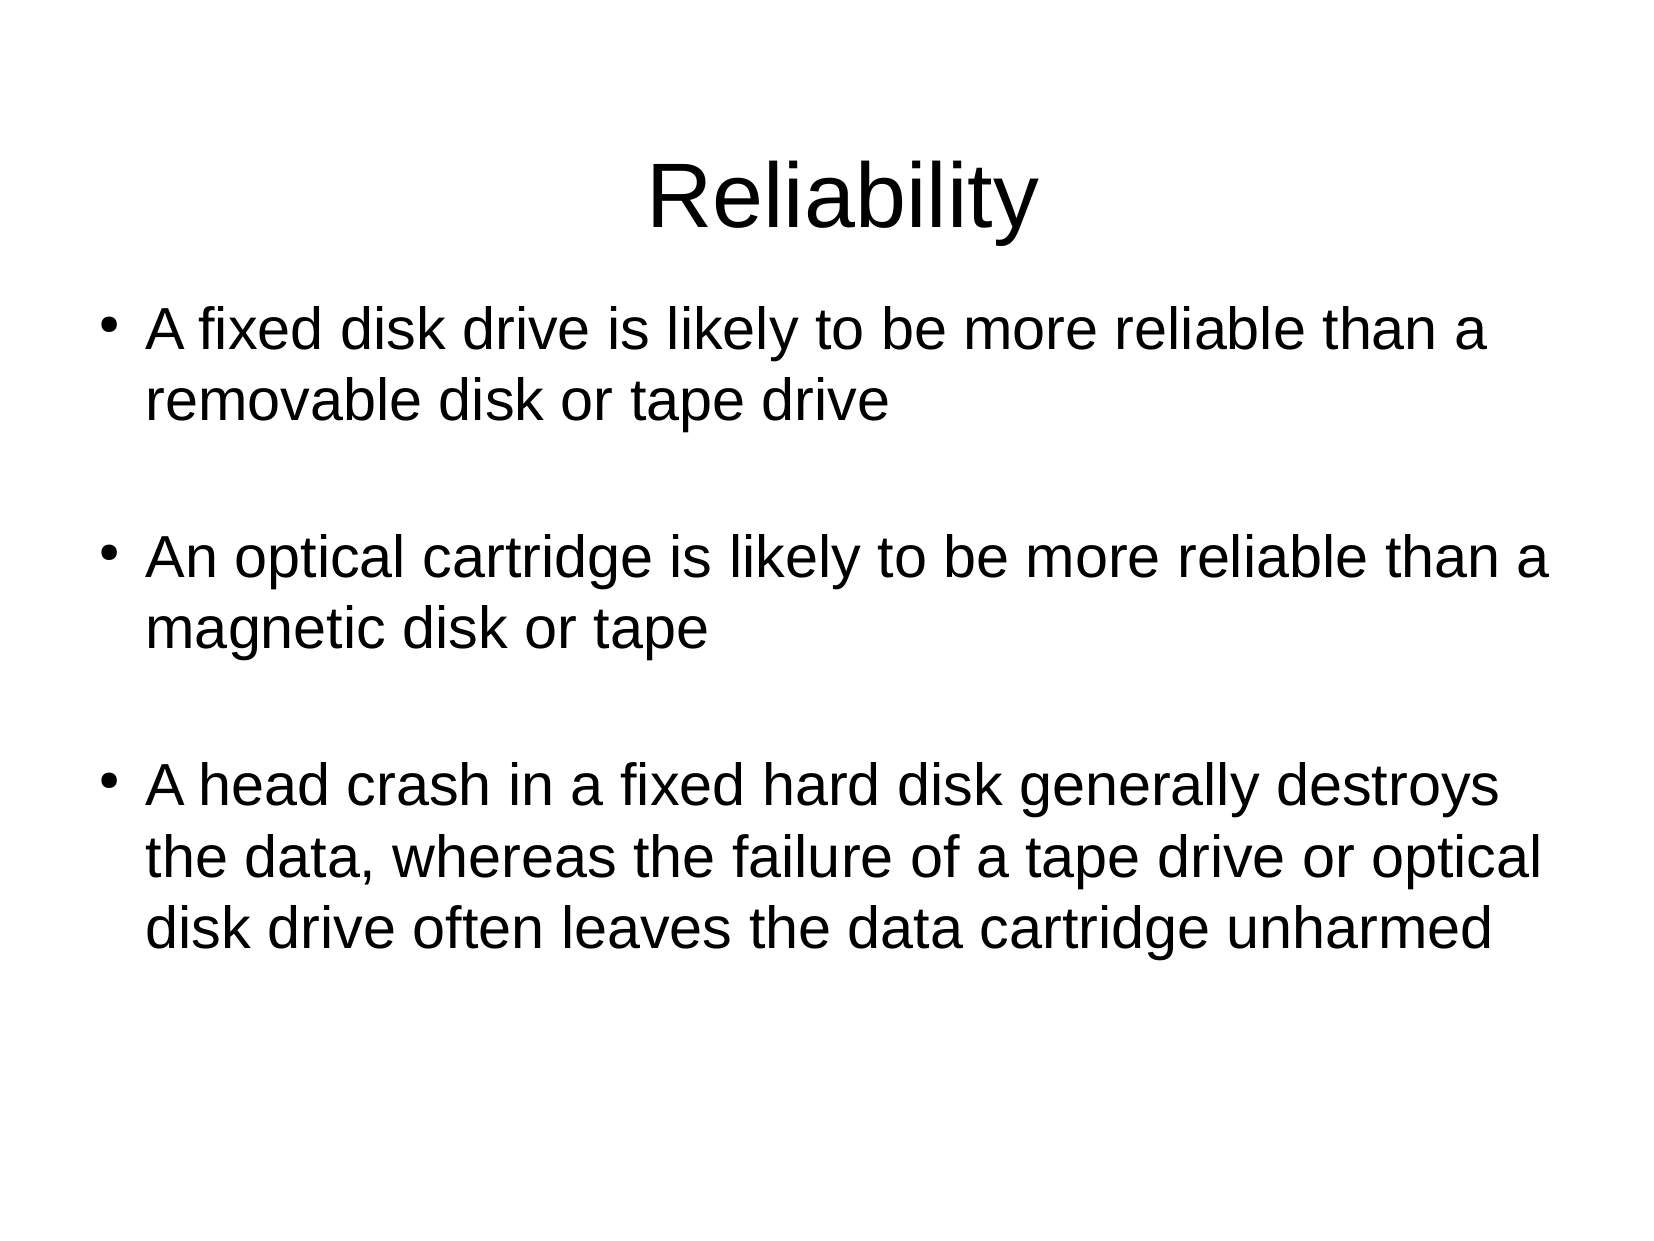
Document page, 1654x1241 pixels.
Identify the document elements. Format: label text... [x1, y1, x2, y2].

list A fixed disk drive is likely to be more reliable than a removable disk or tape drive An optical cartridge is likely to be more reliable than a magnetic disk or tape A head crash in a fixed hard disk generally destroys the data, whereas the failure of a tape drive or optical disk drive often leaves the data cartridge unharmed [82, 290, 1571, 1010]
title Reliability [82, 49, 1571, 257]
